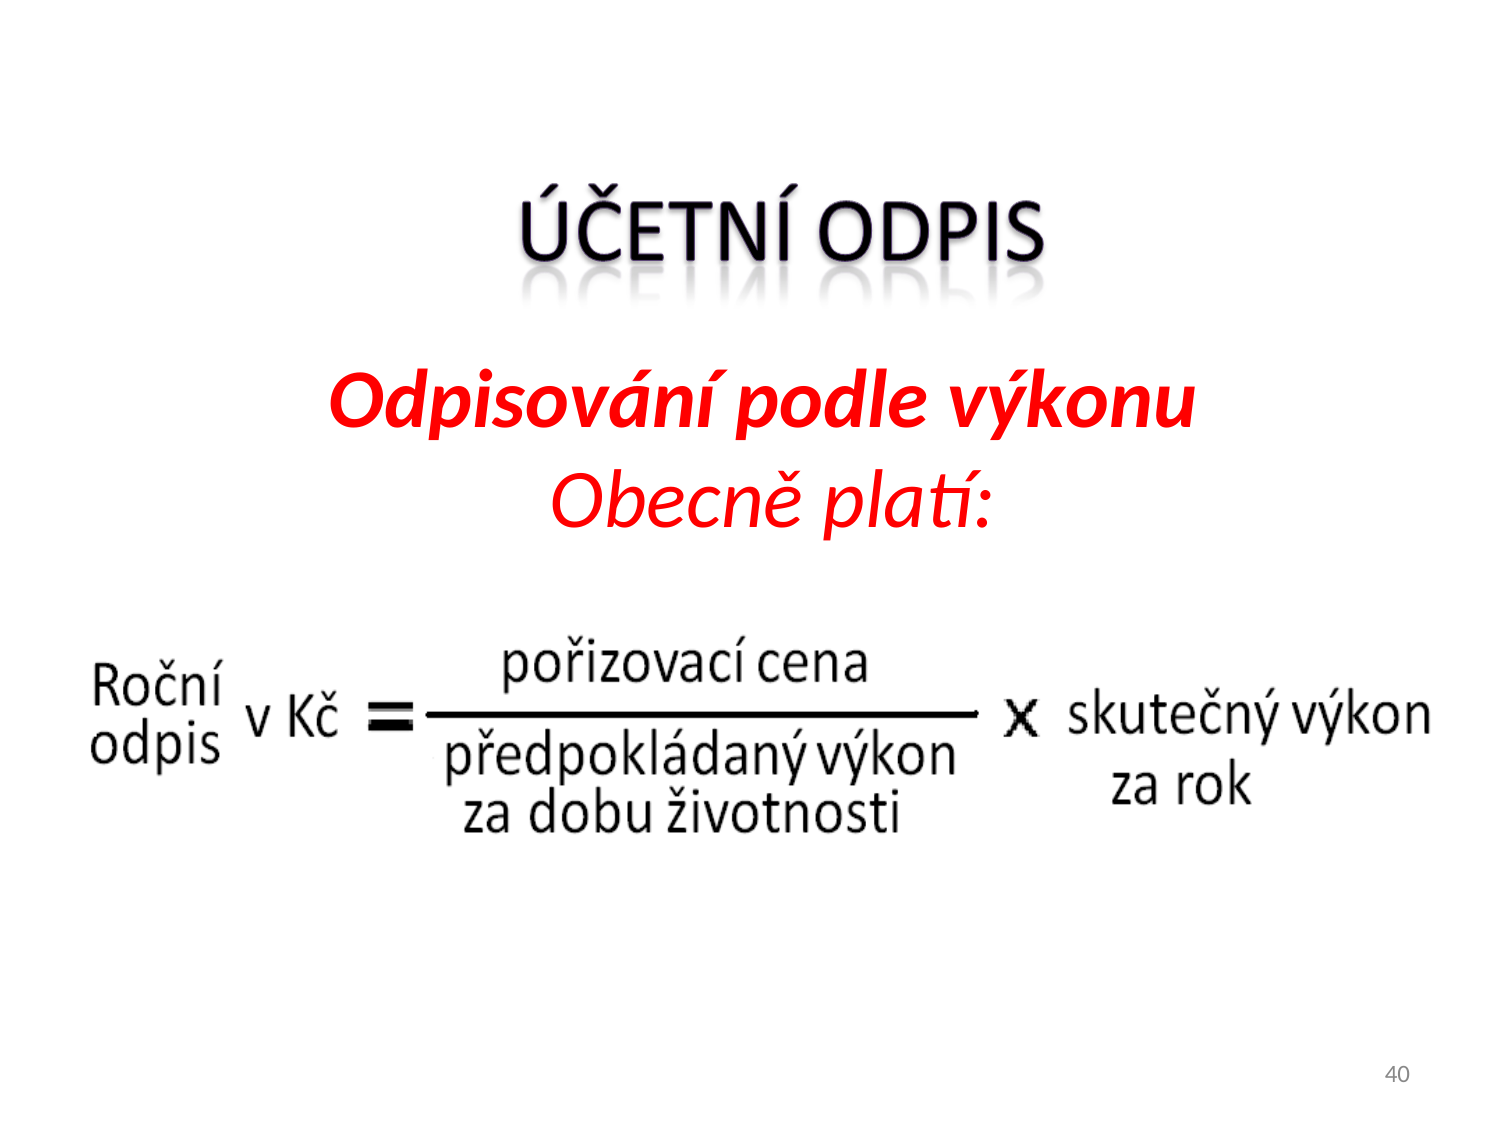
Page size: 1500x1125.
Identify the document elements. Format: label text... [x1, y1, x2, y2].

picture [76, 621, 1447, 839]
picture [338, 141, 1222, 396]
title Odpisování podle výkonu Obecně platí: [88, 336, 1439, 552]
text_box <číslo> [1074, 1042, 1426, 1103]
